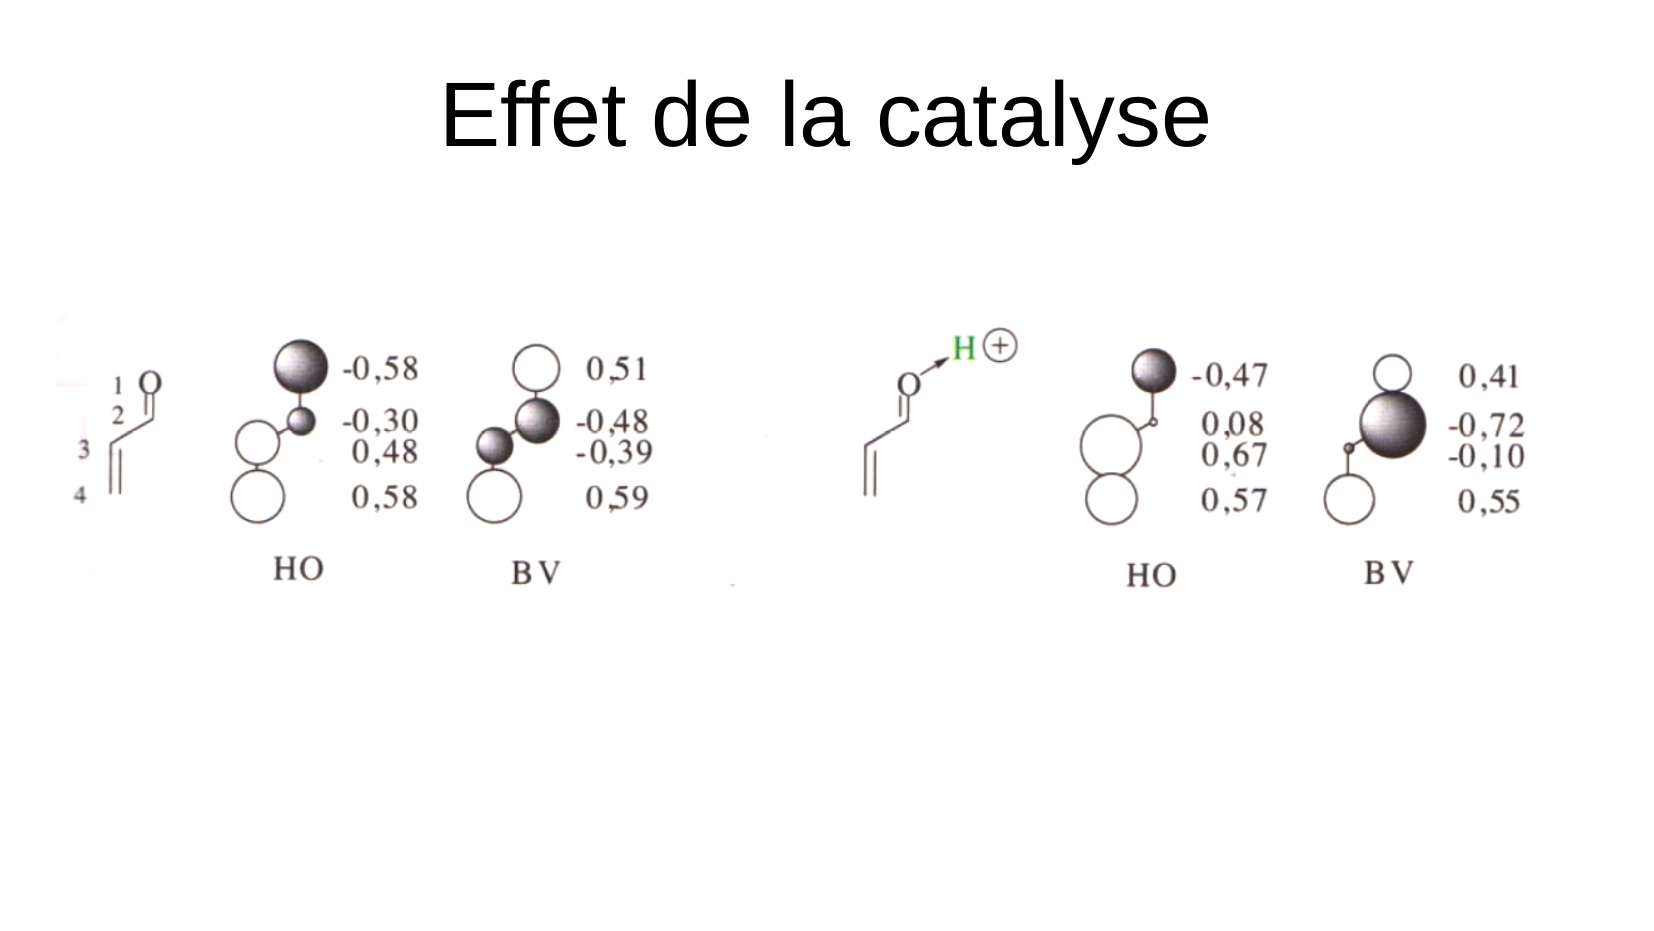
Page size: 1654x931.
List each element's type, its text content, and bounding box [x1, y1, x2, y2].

title Effet de la catalyse [82, 37, 1571, 193]
picture [56, 312, 1607, 623]
